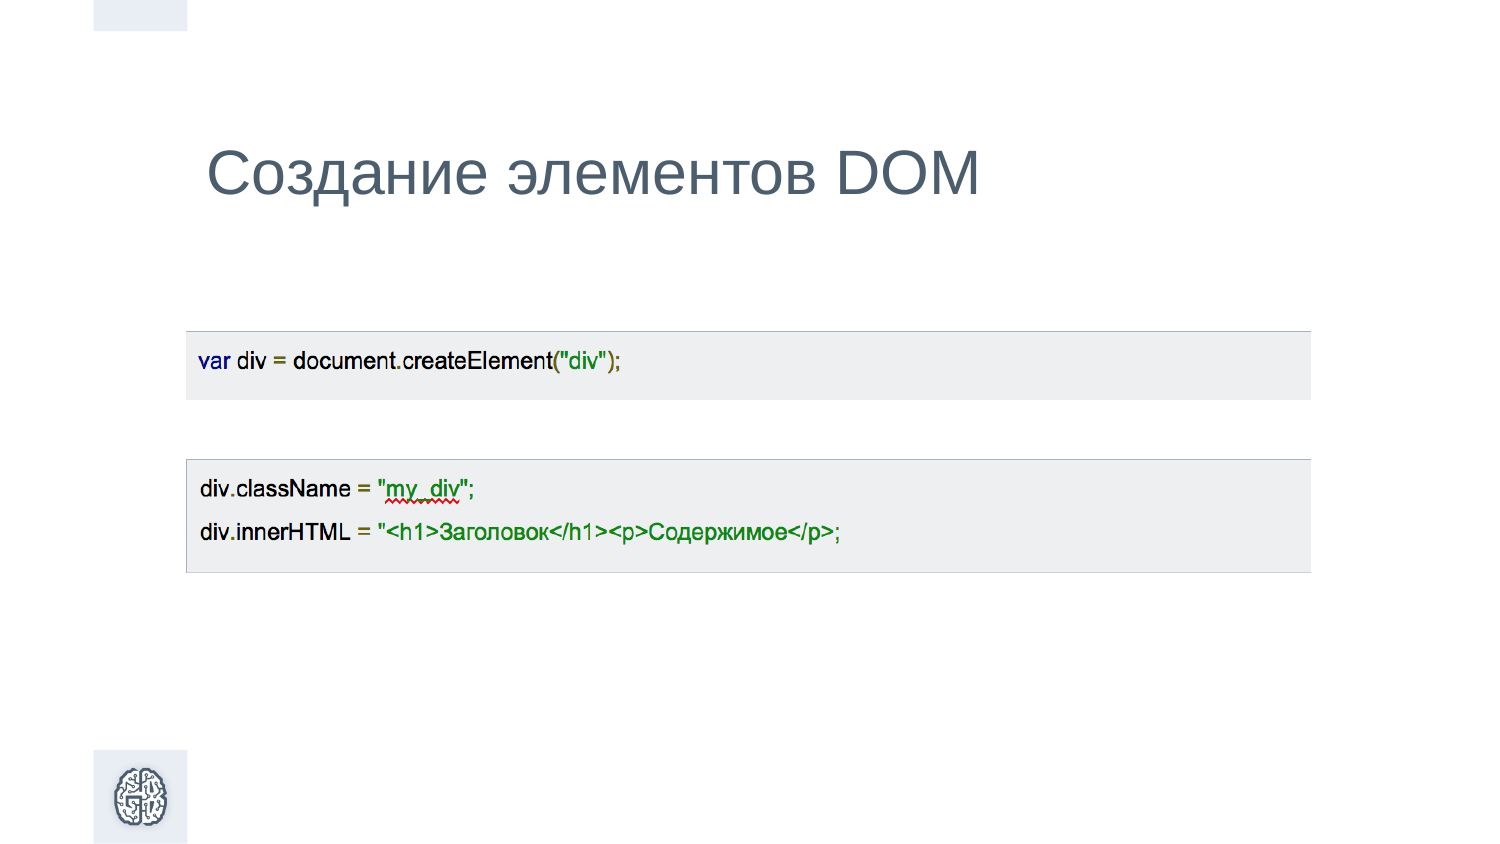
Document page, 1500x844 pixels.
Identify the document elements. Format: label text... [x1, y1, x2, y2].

picture [186, 459, 1311, 573]
picture [186, 331, 1311, 400]
picture [106, 760, 175, 834]
title Создание элементов DOM [186, 94, 1311, 244]
